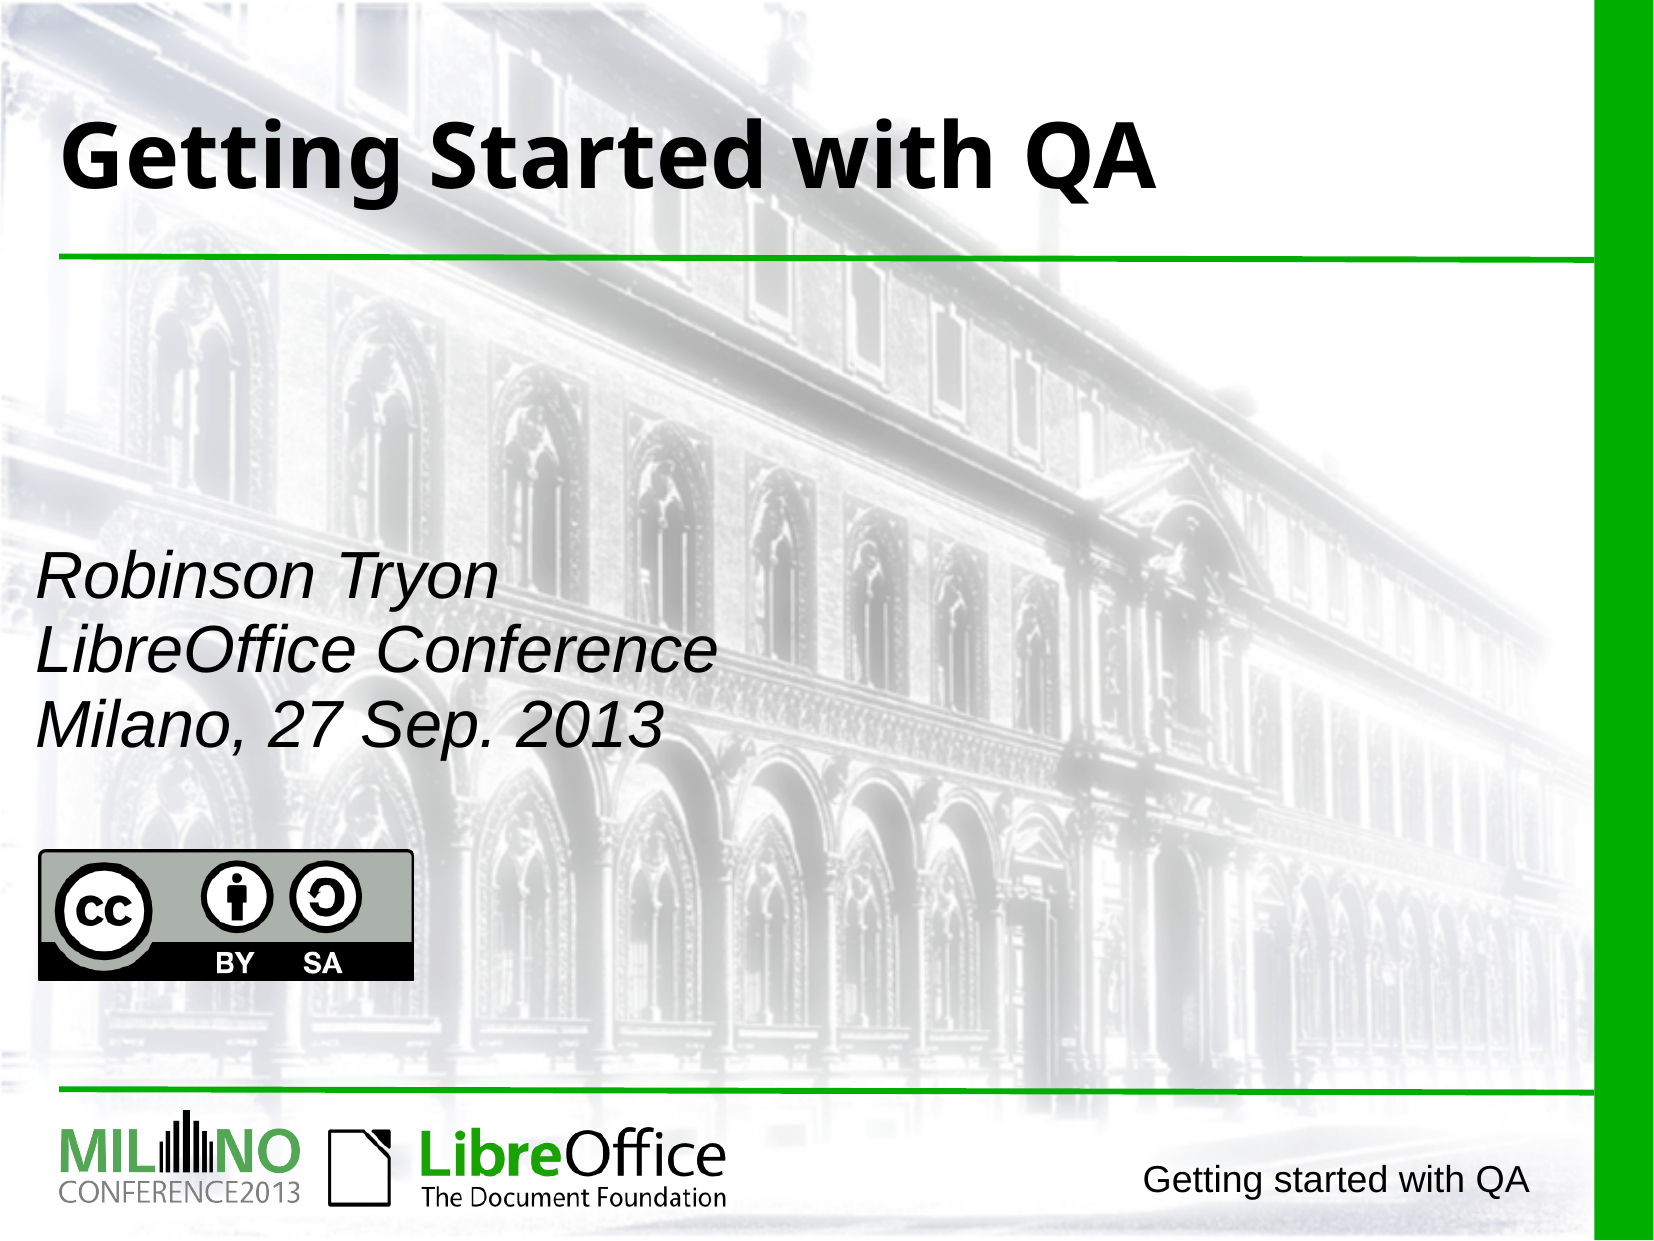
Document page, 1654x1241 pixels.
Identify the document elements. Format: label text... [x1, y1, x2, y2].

title Getting Started with QA [59, 49, 1548, 257]
subtitle Robinson Tryon LibreOffice Conference Milano, 27 Sep. 2013 [35, 290, 1524, 1010]
picture [0, 1, 1594, 1241]
